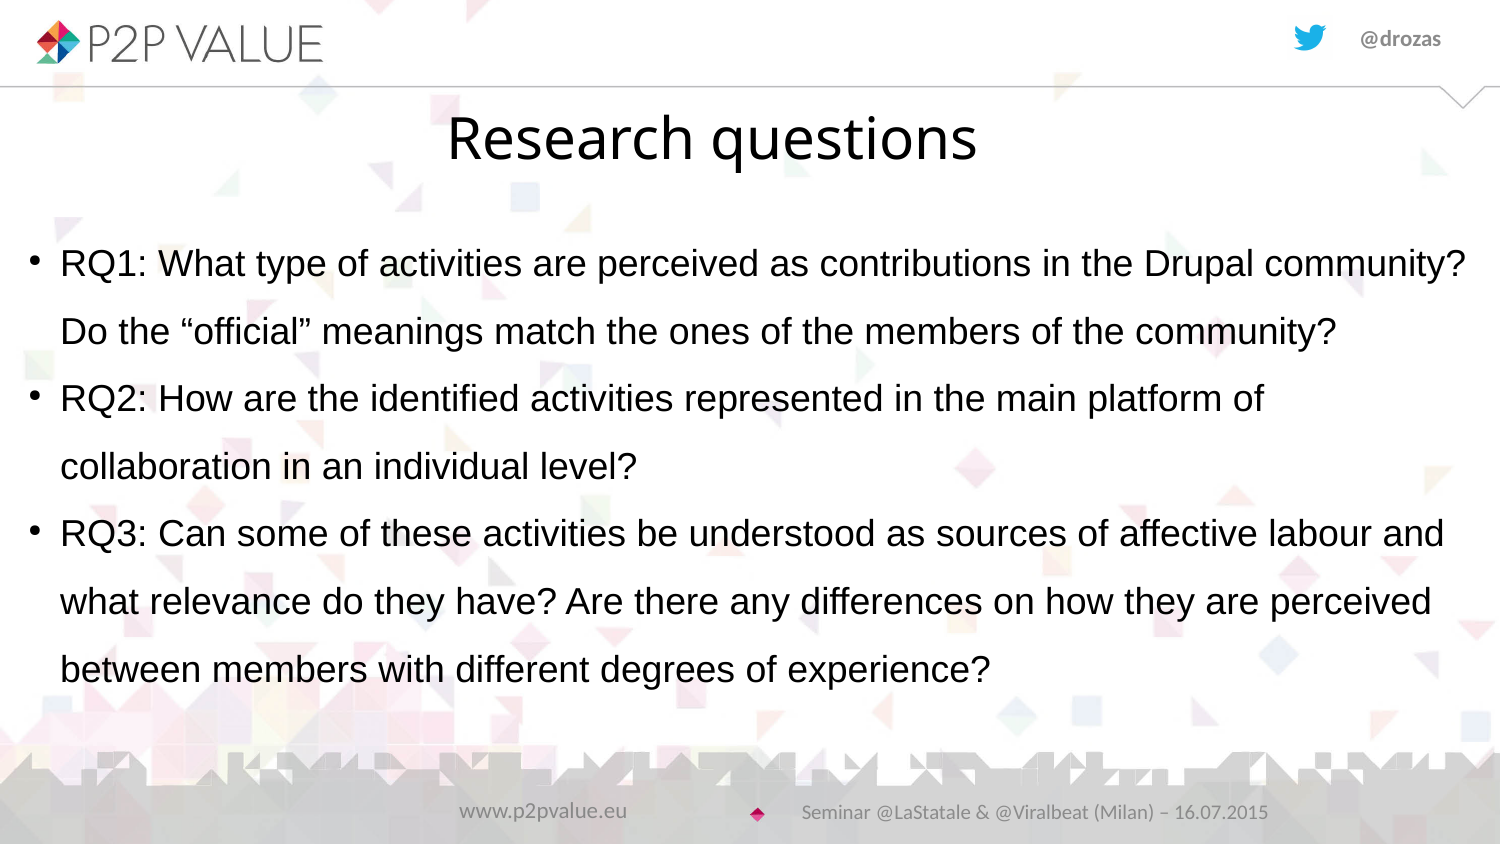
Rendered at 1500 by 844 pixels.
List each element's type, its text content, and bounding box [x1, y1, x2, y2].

text_box www.p2pvalue.eu [453, 789, 672, 829]
text_box Seminar @LaStatale & @Viralbeat (Milan) – 16.07.2015 [788, 788, 1481, 834]
picture [0, 0, 1500, 844]
title Research questions [60, 92, 1366, 181]
text_box @drozas [1333, 15, 1455, 60]
subtitle RQ1: What type of activities are perceived as contributions in the Drupal community? Do the “official” meanings match the ones of the members of the community? RQ2: How are the identified activities represented in the main platform of collaboration in an individual level? RQ3: Can some of these activities be understood as sources of affective labour and what relevance do they have? Are there any differences on how they are perceived between members with different degrees of experience? [15, 210, 1496, 766]
